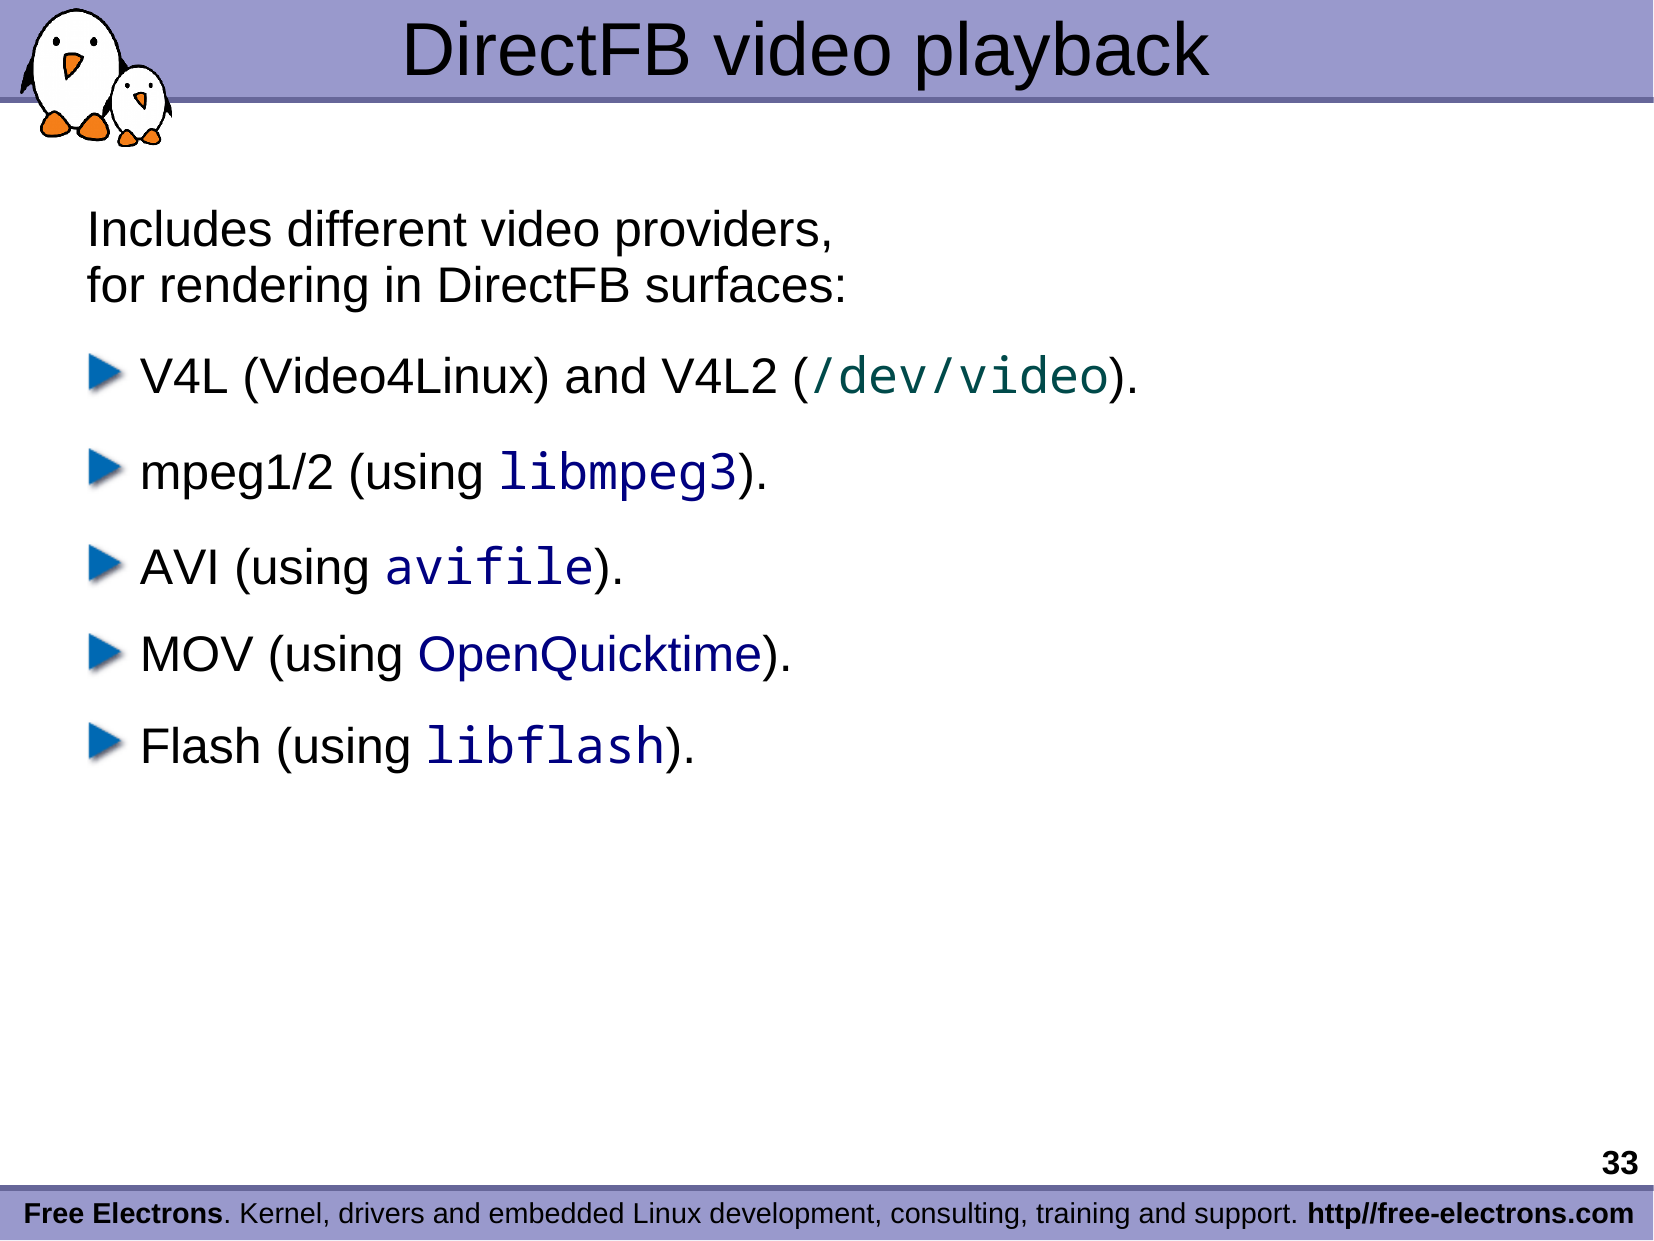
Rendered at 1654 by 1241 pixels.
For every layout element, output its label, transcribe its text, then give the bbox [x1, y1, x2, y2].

list Includes different video providers, for rendering in DirectFB surfaces: V4L (Video4Linux) and V4L2 (/dev/video). mpeg1/2 (using libmpeg3). AVI (using avifile). MOV (using OpenQuicktime). Flash (using libflash). [68, 201, 1592, 1118]
title DirectFB video playback [60, 0, 1551, 100]
picture [20, 8, 172, 147]
